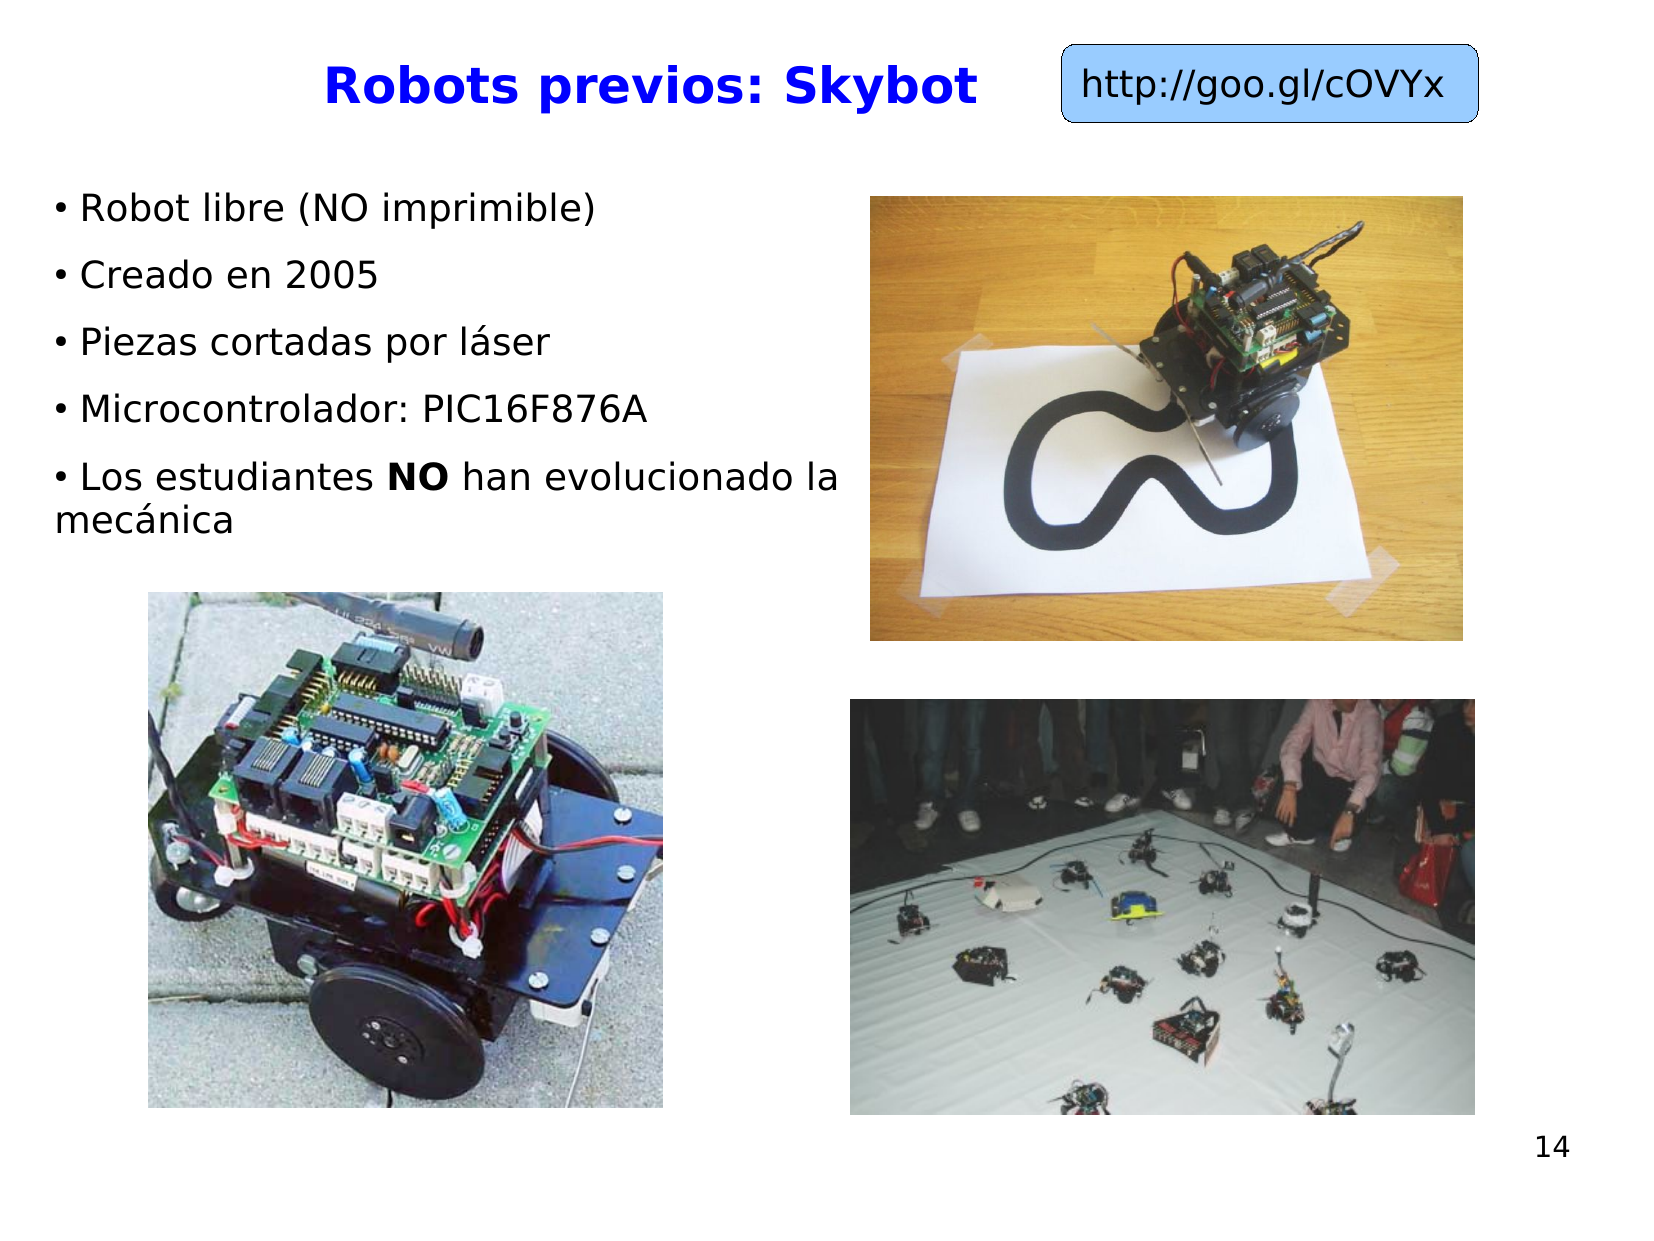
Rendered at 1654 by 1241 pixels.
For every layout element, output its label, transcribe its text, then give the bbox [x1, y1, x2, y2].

text_box [1061, 44, 1479, 123]
text_box Robot libre (NO imprimible) Creado en 2005 Piezas cortadas por láser Microcontrolador: PIC16F876A Los estudiantes NO han evolucionado la mecánica [39, 179, 856, 550]
text_box http://goo.gl/cOVYx [1065, 55, 1471, 114]
picture [148, 592, 663, 1108]
picture [870, 196, 1463, 641]
picture [850, 699, 1475, 1115]
text_box Robots previos: Skybot [308, 49, 994, 123]
